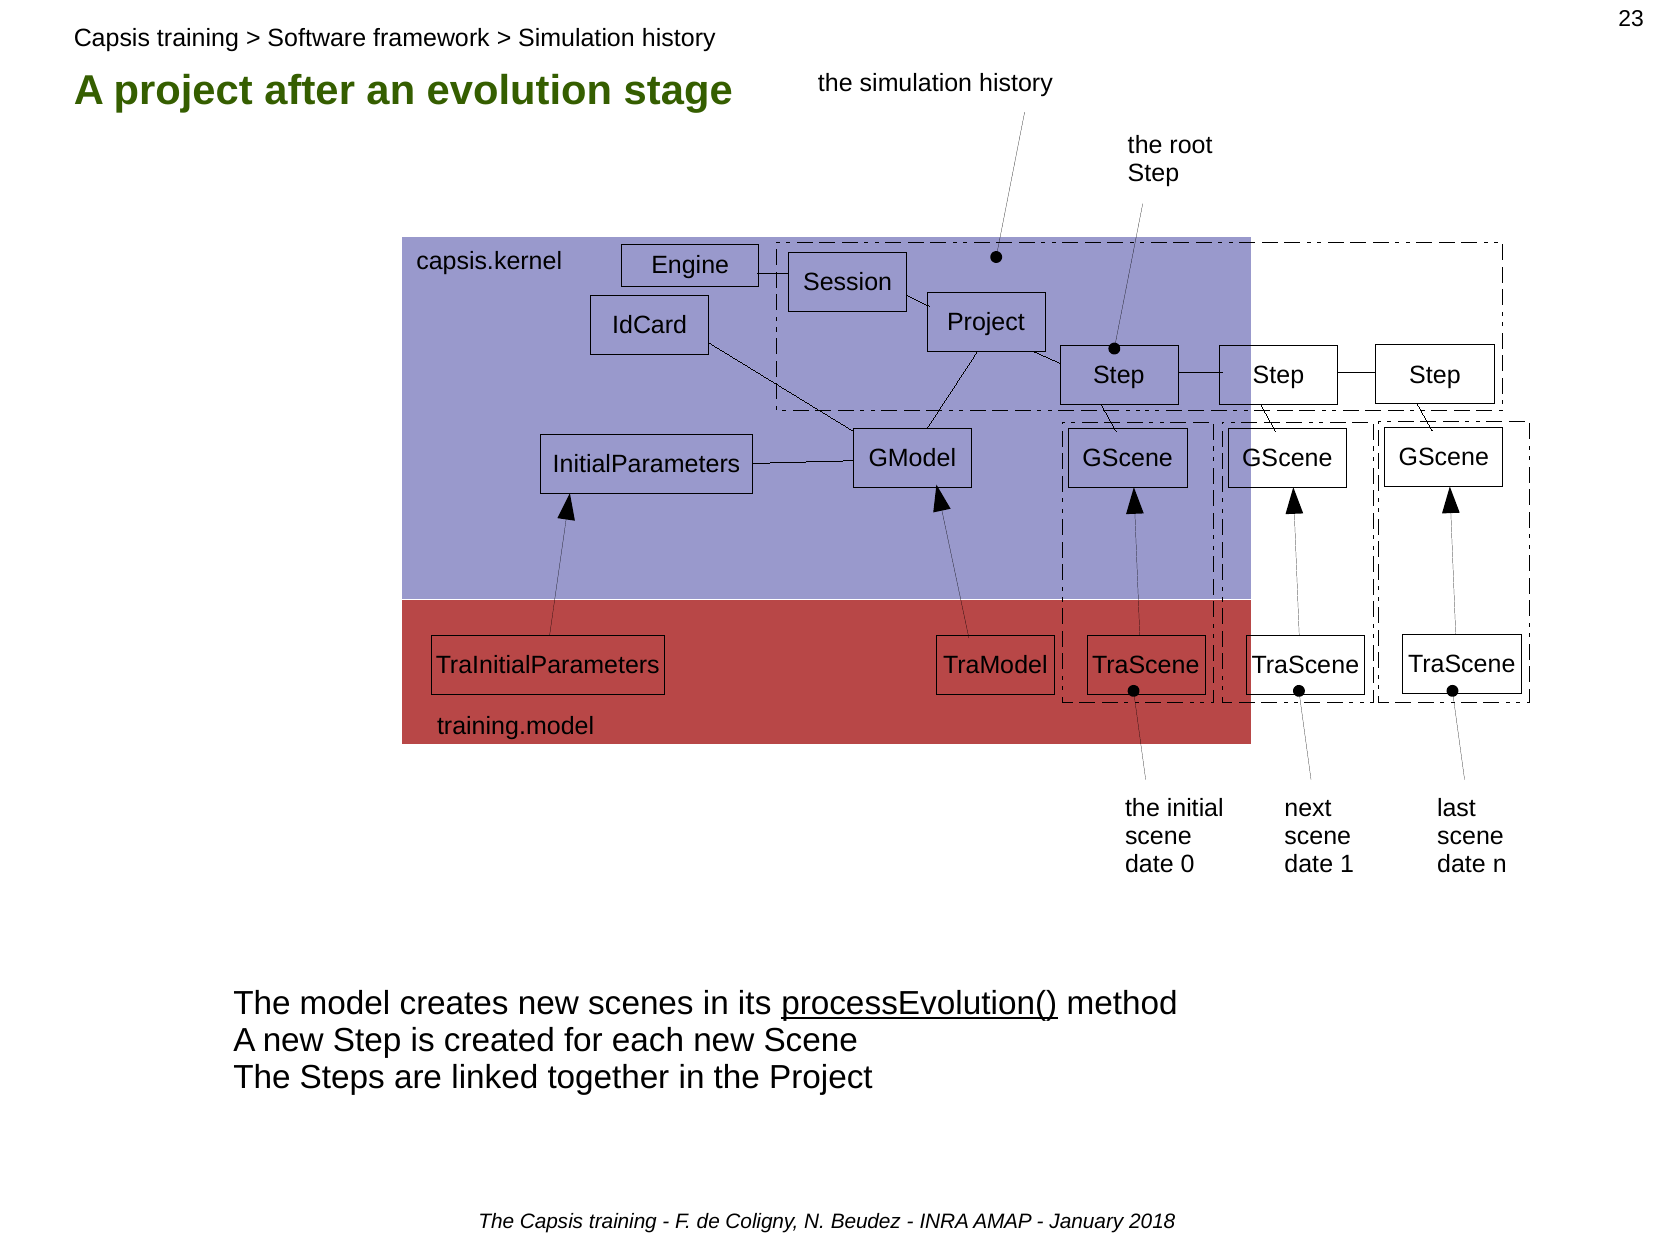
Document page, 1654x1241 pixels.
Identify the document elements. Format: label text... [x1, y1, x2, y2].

text_box IdCard [590, 295, 709, 355]
text_box GScene [1228, 428, 1347, 488]
text_box the root Step [1112, 123, 1276, 195]
text_box InitialParameters [540, 434, 753, 494]
text_box TraScene [1246, 635, 1365, 695]
text_box capsis.kernel [401, 239, 733, 283]
text_box [401, 236, 1252, 745]
text_box next scene date 1 [1269, 786, 1416, 886]
text_box Project [927, 292, 1046, 352]
text_box Engine [621, 244, 759, 287]
text_box Session [788, 252, 907, 312]
text_box [1116, 236, 1252, 372]
text_box TraScene [1402, 634, 1522, 694]
text_box A project after an evolution stage [59, 59, 1016, 121]
text_box the simulation history [803, 61, 1196, 105]
text_box training.model [422, 704, 759, 748]
text_box Step [1060, 345, 1179, 405]
text_box GScene [1068, 428, 1188, 488]
text_box The Capsis training - F. de Coligny, N. Beudez - INRA AMAP - January 2018 [0, 1202, 1654, 1241]
text_box Capsis training > Software framework > Simulation history [59, 16, 1004, 59]
text_box TraScene [1087, 635, 1206, 695]
text_box TraModel [936, 635, 1055, 695]
text_box TraInitialParameters [431, 635, 665, 695]
text_box GModel [853, 428, 972, 488]
text_box last scene date n [1422, 786, 1537, 886]
text_box Step [1219, 345, 1338, 405]
text_box The model creates new scenes in its processEvolution() method A new Step is created for each new Scene The Steps are linked together in the Project [218, 977, 1400, 1105]
text_box the initial scene date 0 [1110, 786, 1269, 886]
text_box Step [1375, 344, 1495, 404]
text_box GScene [1384, 427, 1503, 487]
